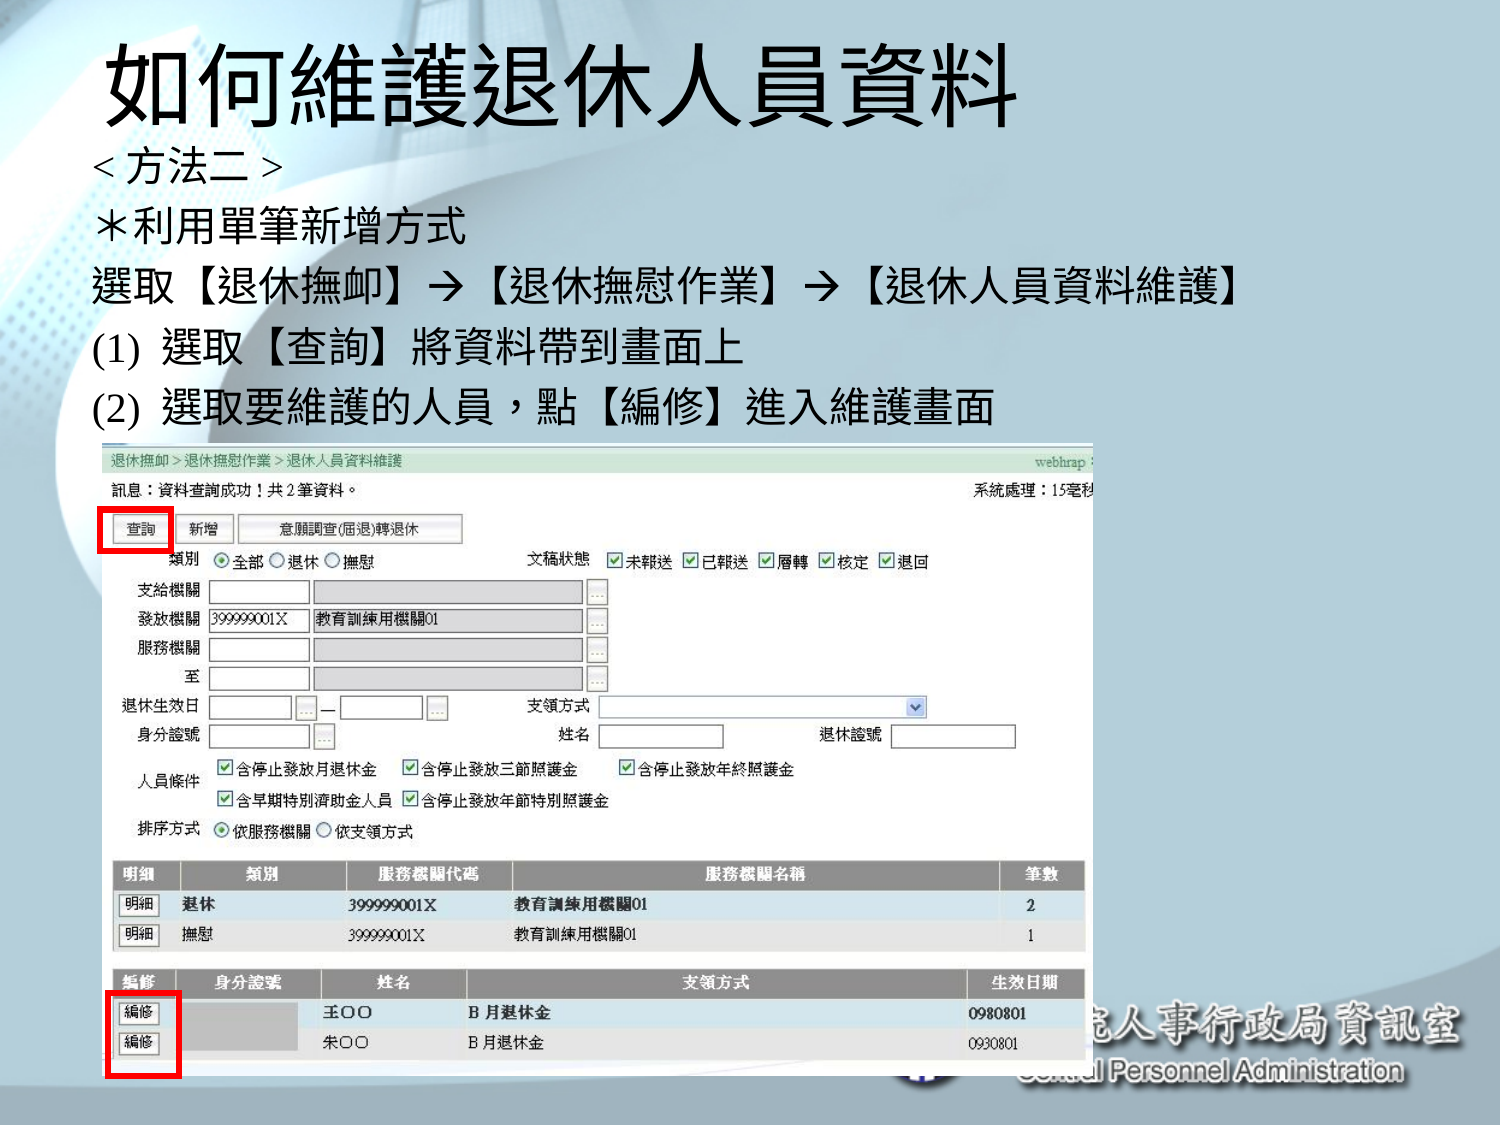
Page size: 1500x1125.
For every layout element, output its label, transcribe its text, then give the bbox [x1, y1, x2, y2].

list <方法二> ＊利用單筆新增方式 選取【退休撫卹】【退休撫慰作業】【退休人員資料維護】 (1) 選取【查詢】將資料帶到畫面上 (2) 選取要維護的人員，點【編修】進入維護畫面 [76, 131, 1352, 807]
picture [0, 0, 1500, 1125]
title 如何維護退休人員資料 [88, 30, 1353, 137]
